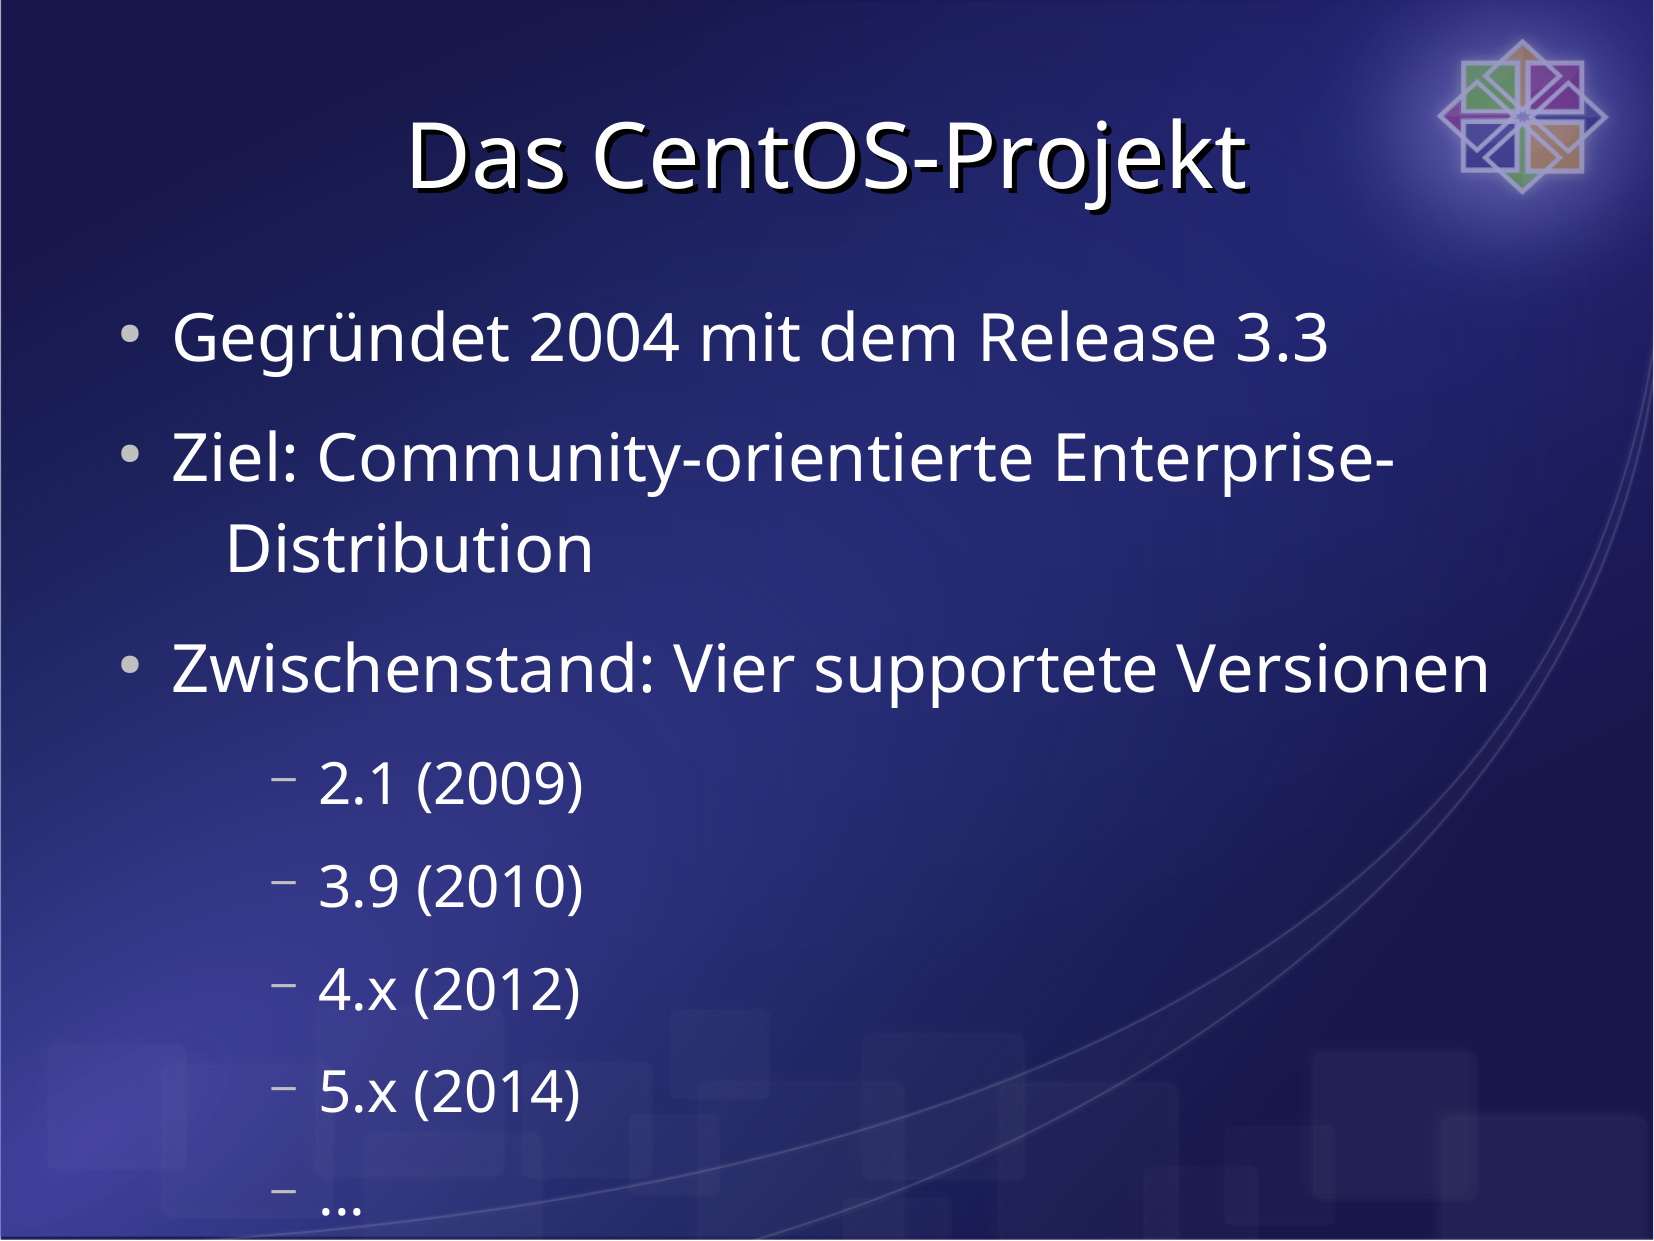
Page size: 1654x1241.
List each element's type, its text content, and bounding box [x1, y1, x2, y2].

title Das CentOS-Projekt [82, 56, 1571, 250]
picture [0, 0, 1654, 1241]
list Gegründet 2004 mit dem Release 3.3 Ziel: Community-orientierte Enterprise-Distribution Zwischenstand: Vier supportete Versionen 2.1 (2009) 3.9 (2010) 4.x (2012) 5.x (2014) ... [82, 290, 1571, 1241]
